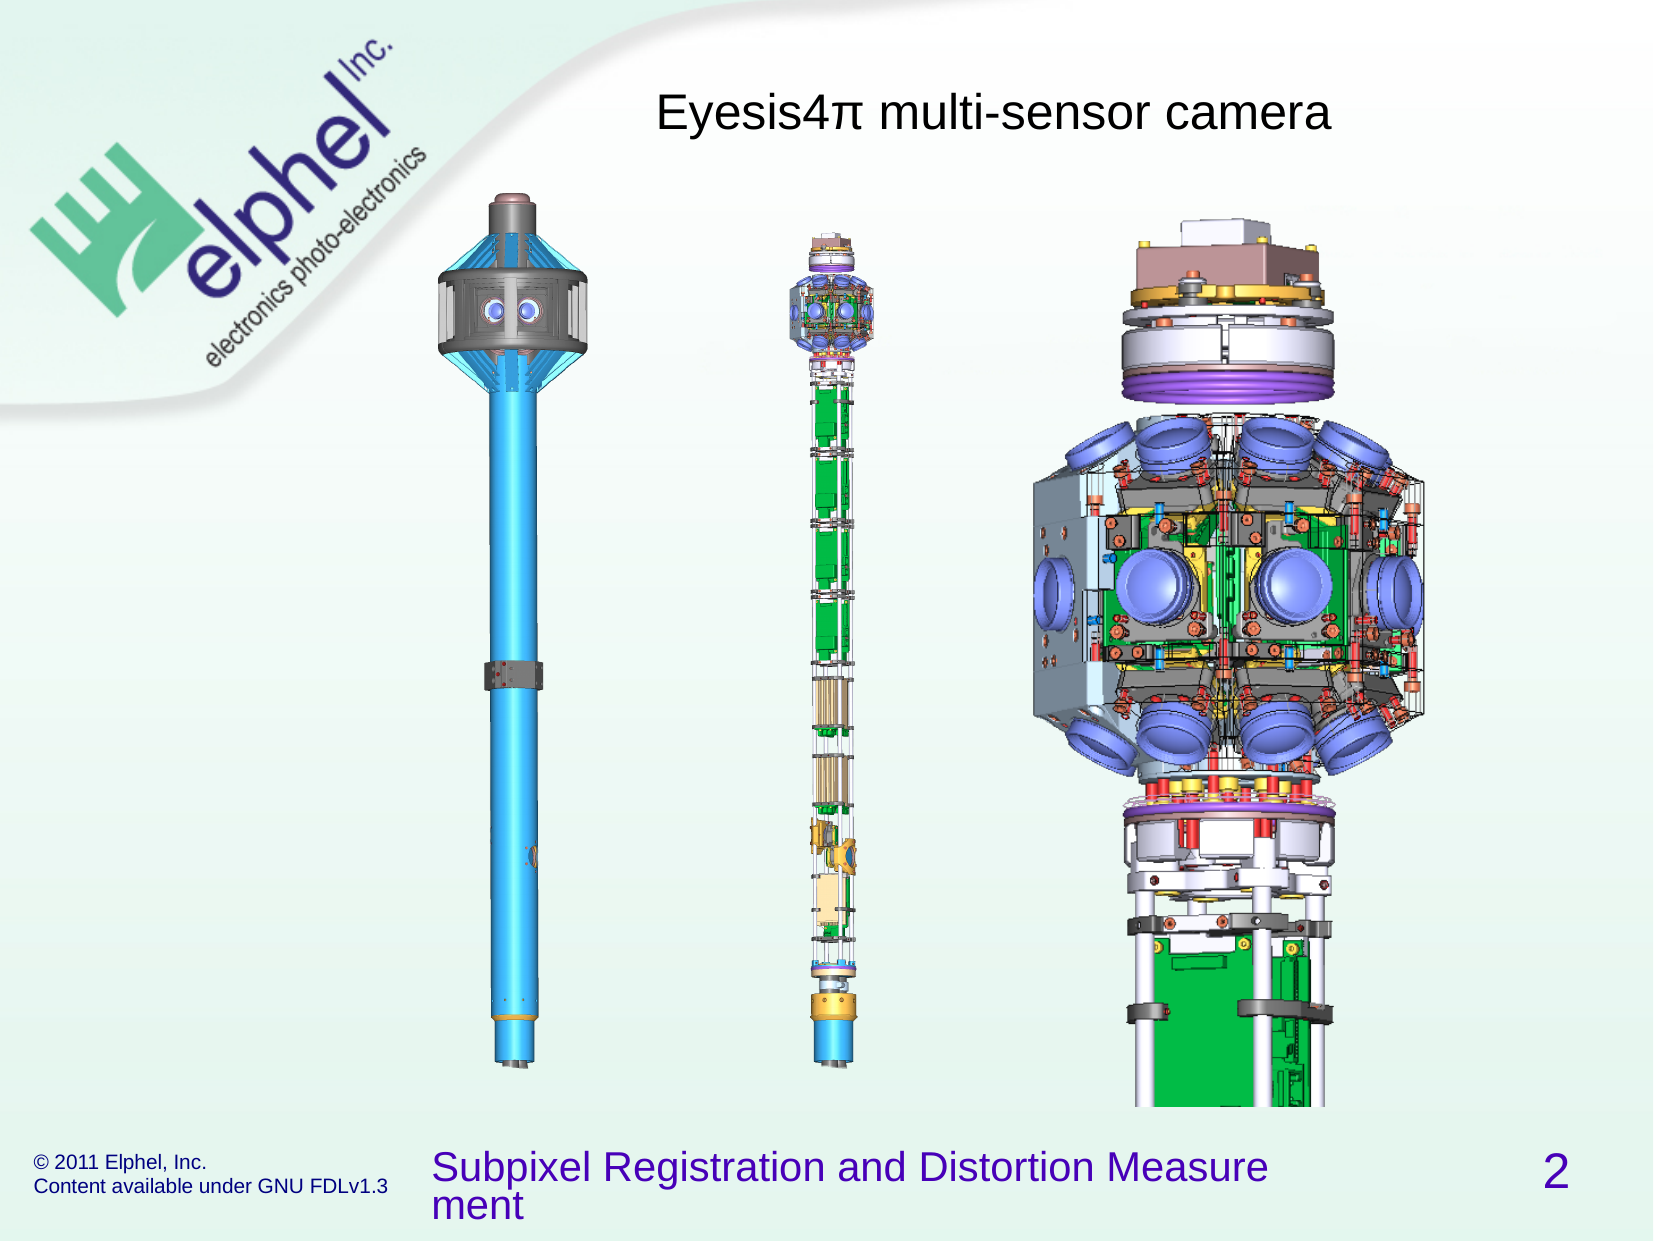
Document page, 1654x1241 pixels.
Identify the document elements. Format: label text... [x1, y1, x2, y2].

picture [0, 0, 1654, 1241]
title Eyesis4π multi-sensor camera [412, 18, 1576, 207]
